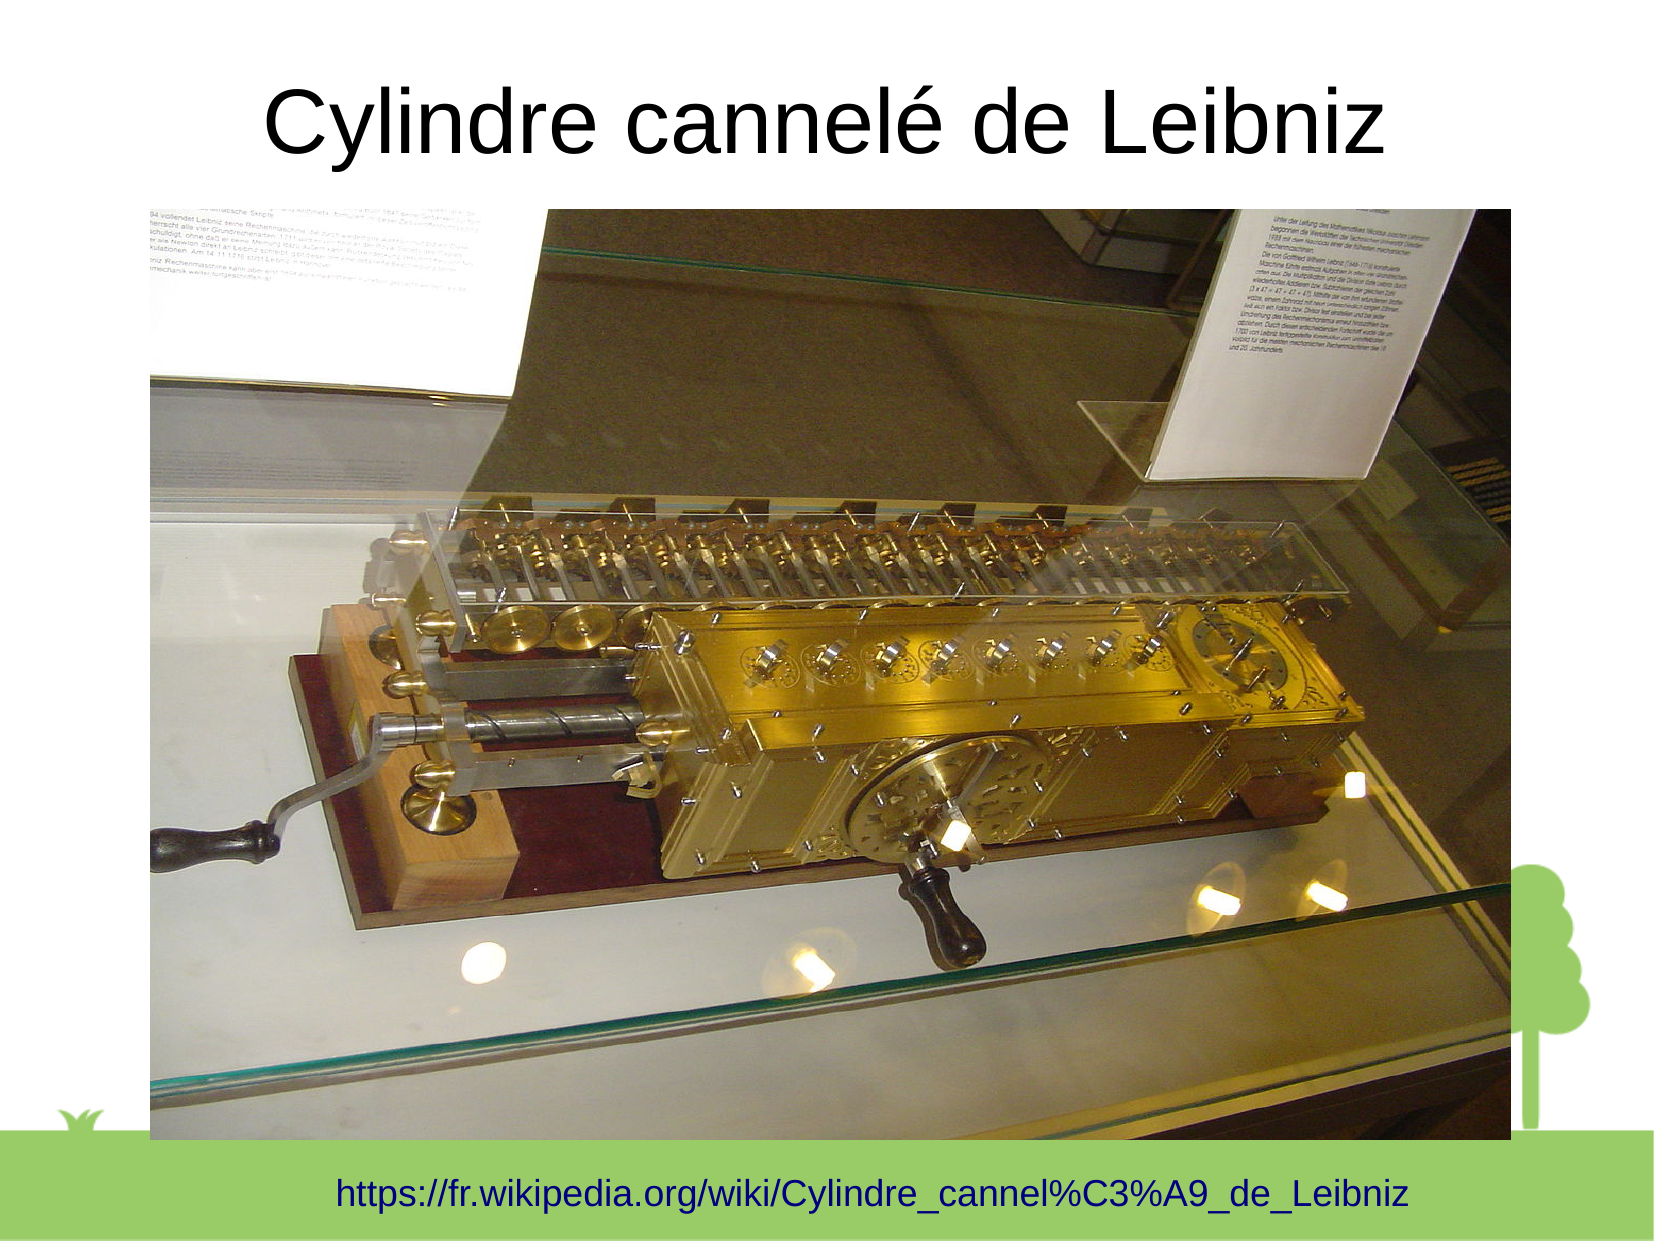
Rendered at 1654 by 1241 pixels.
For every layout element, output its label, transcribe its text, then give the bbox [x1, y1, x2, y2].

picture [0, 0, 1654, 1241]
title Cylindre cannelé de Leibniz [82, 49, 1571, 196]
text_box https://fr.wikipedia.org/wiki/Cylindre_cannel%C3%A9_de_Leibniz [320, 1165, 1426, 1241]
